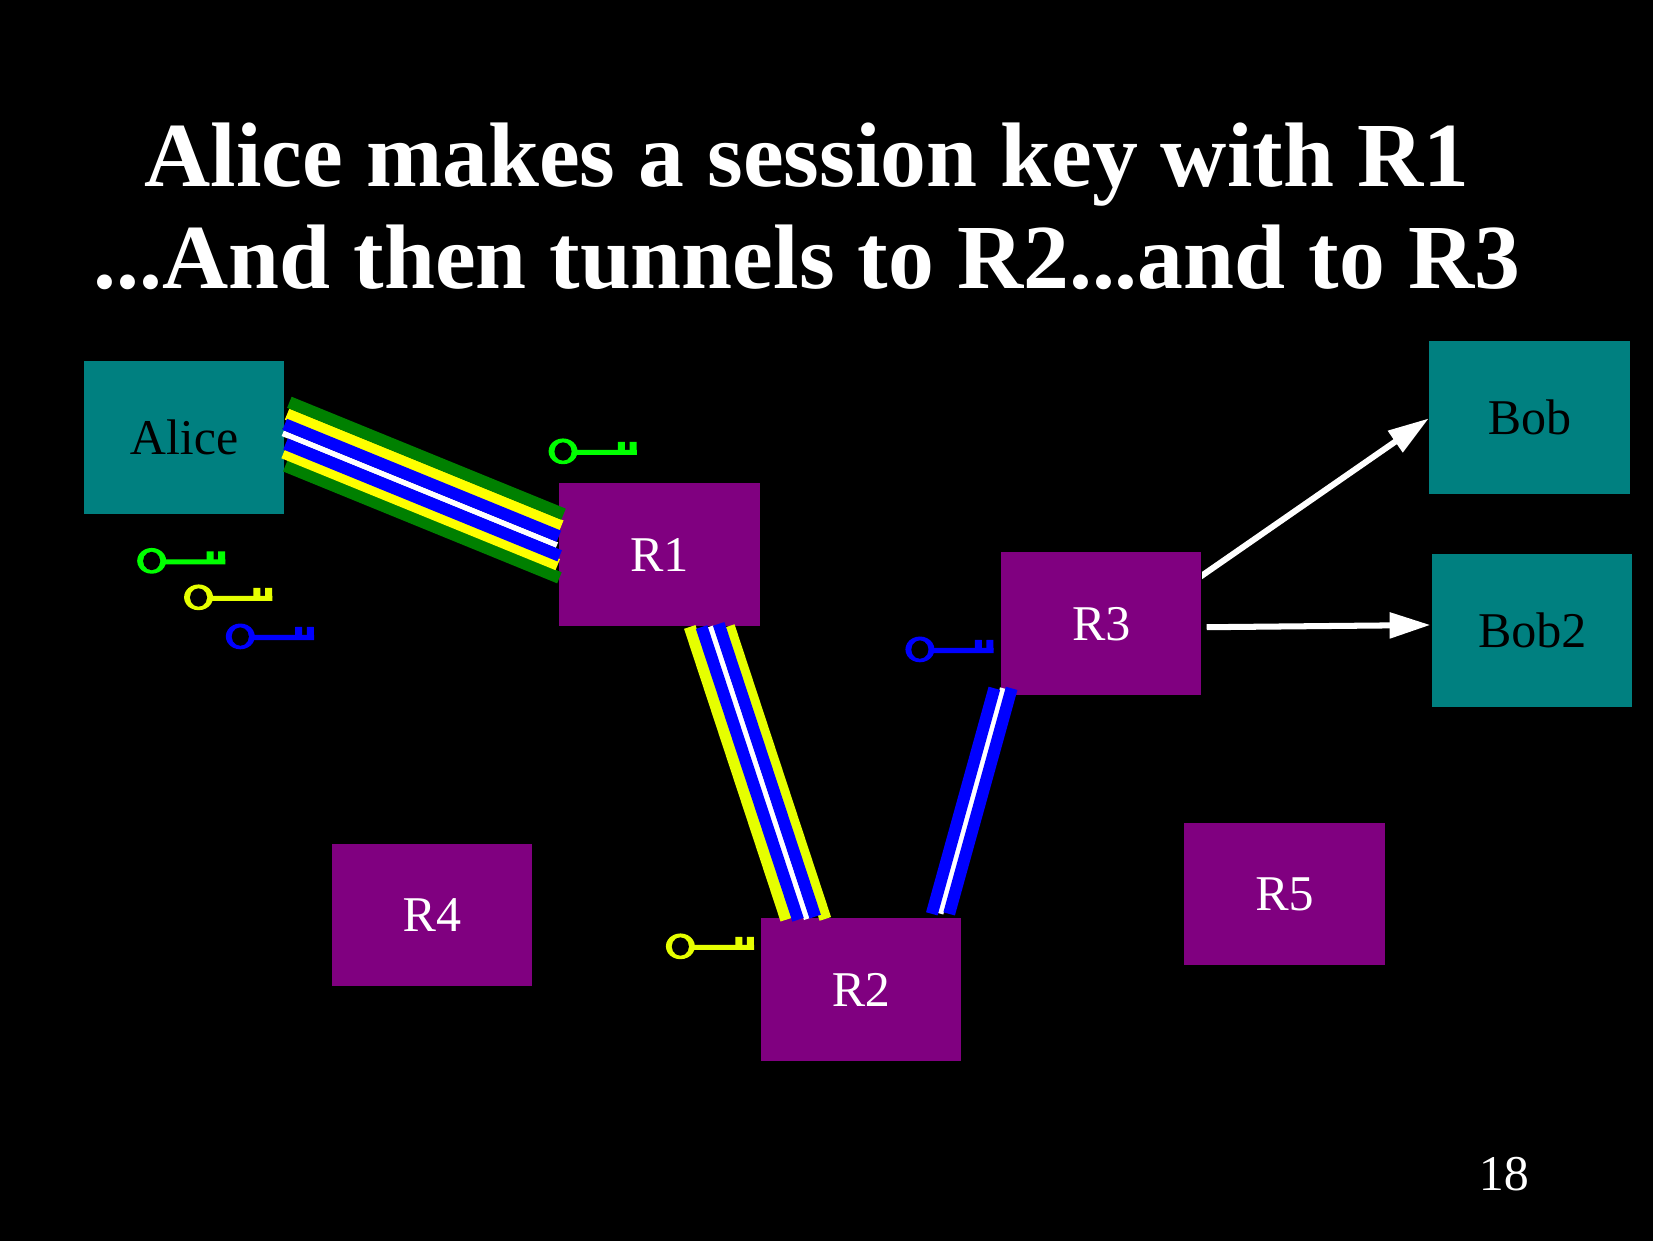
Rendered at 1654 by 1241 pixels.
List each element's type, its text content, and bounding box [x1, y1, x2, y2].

text_box [225, 623, 315, 650]
text_box Bob [1428, 340, 1631, 495]
text_box R5 [1183, 822, 1386, 966]
text_box R4 [331, 843, 533, 987]
text_box Alice [83, 360, 285, 515]
text_box Bob2 [1431, 553, 1633, 708]
text_box R1 [558, 482, 761, 627]
title Alice makes a session key with R1 ...And then tunnels to R2...and to R3 [82, 86, 1534, 327]
text_box [548, 438, 637, 465]
text_box R2 [760, 917, 962, 1062]
text_box [905, 636, 994, 663]
text_box R3 [1000, 551, 1202, 696]
text_box [184, 584, 273, 611]
text_box [665, 933, 755, 960]
text_box [137, 547, 226, 574]
